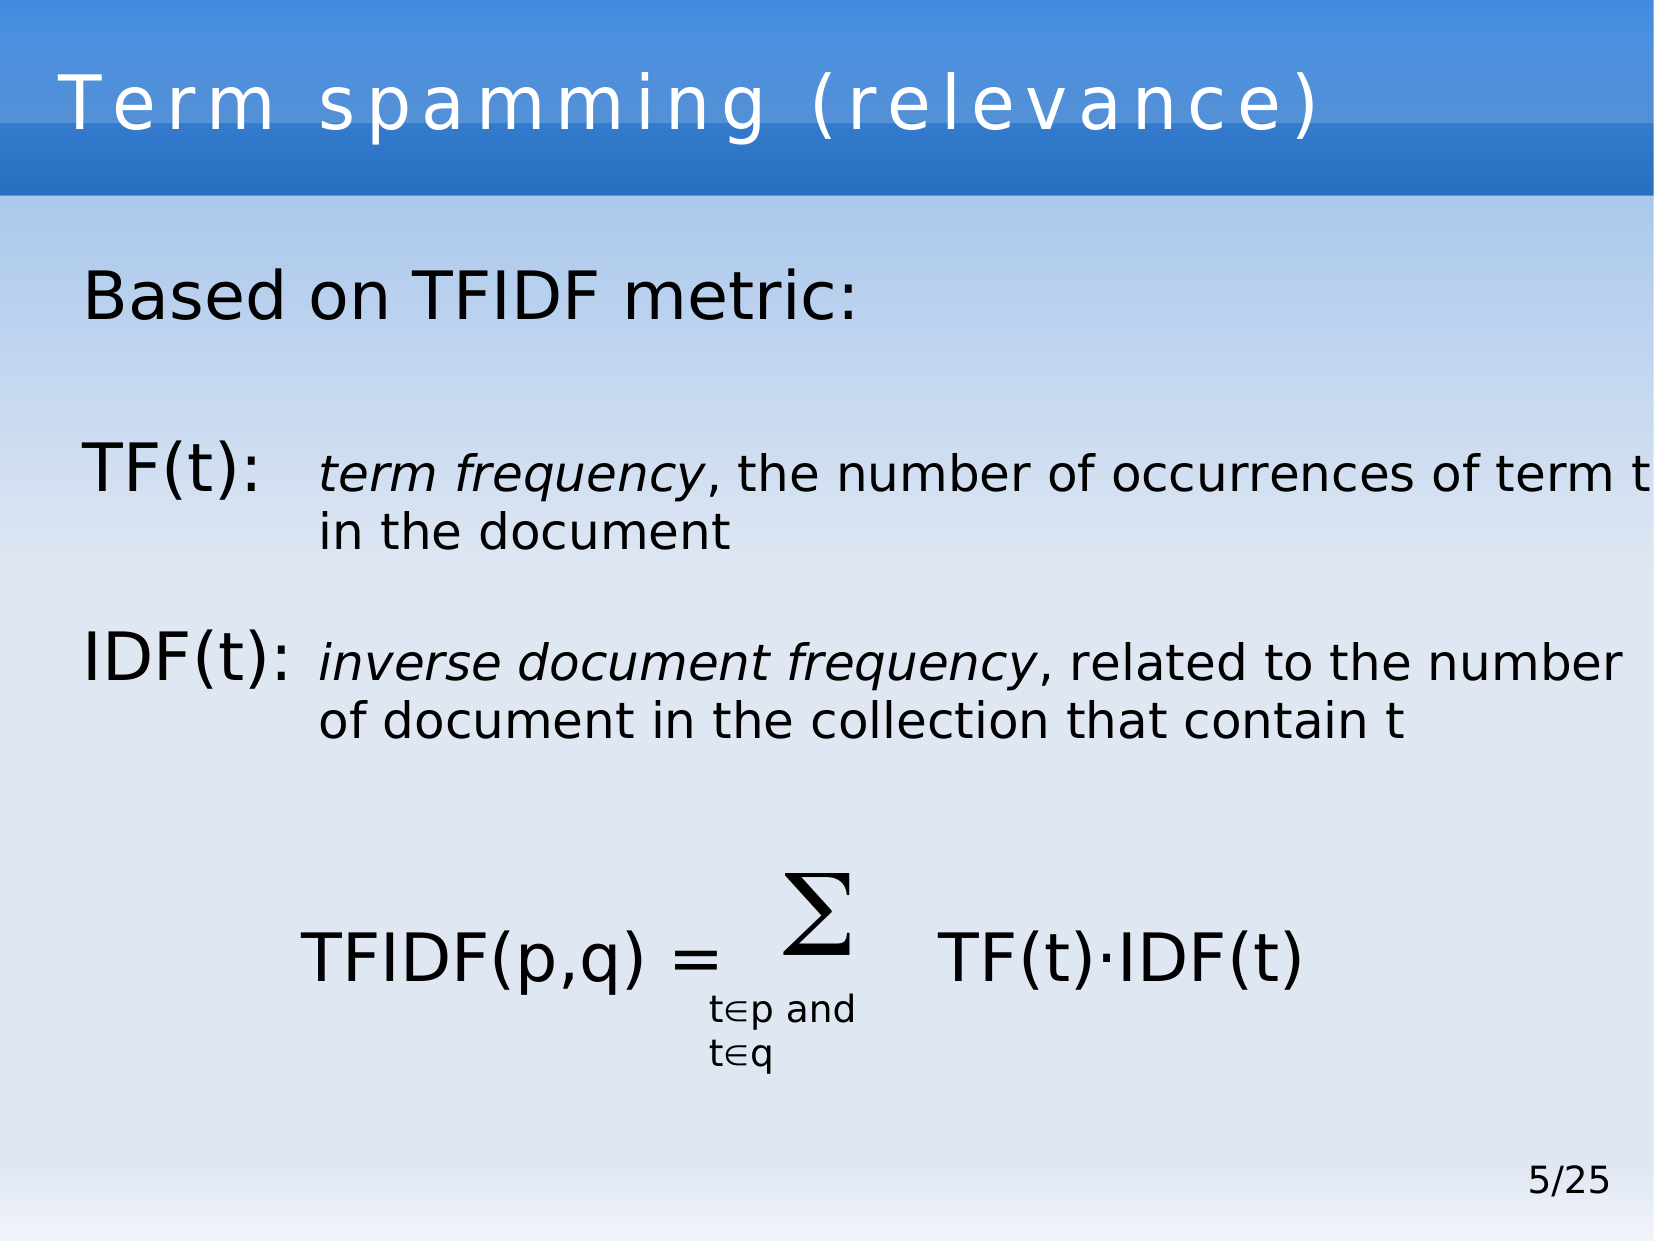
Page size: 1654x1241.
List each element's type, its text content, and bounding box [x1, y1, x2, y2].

title Term spamming (relevance) [59, 29, 1625, 178]
text_box term frequency, the number of occurrences of term t in the document [318, 442, 1654, 564]
text_box S [767, 861, 872, 998]
text_box 5/25 [1455, 1151, 1627, 1210]
text_box TF(t)·IDF(t) [938, 897, 1317, 1019]
text_box tp and tq [708, 998, 934, 1066]
text_box TFIDF(p,q) = [301, 897, 767, 1019]
text_box TF(t): [82, 407, 290, 529]
text_box inverse document frequency, related to the number of document in the collection that contain t [318, 631, 1625, 753]
subtitle Based on TFIDF metric: [82, 236, 1536, 357]
text_box IDF(t): [82, 596, 325, 718]
picture [0, 0, 1654, 1241]
